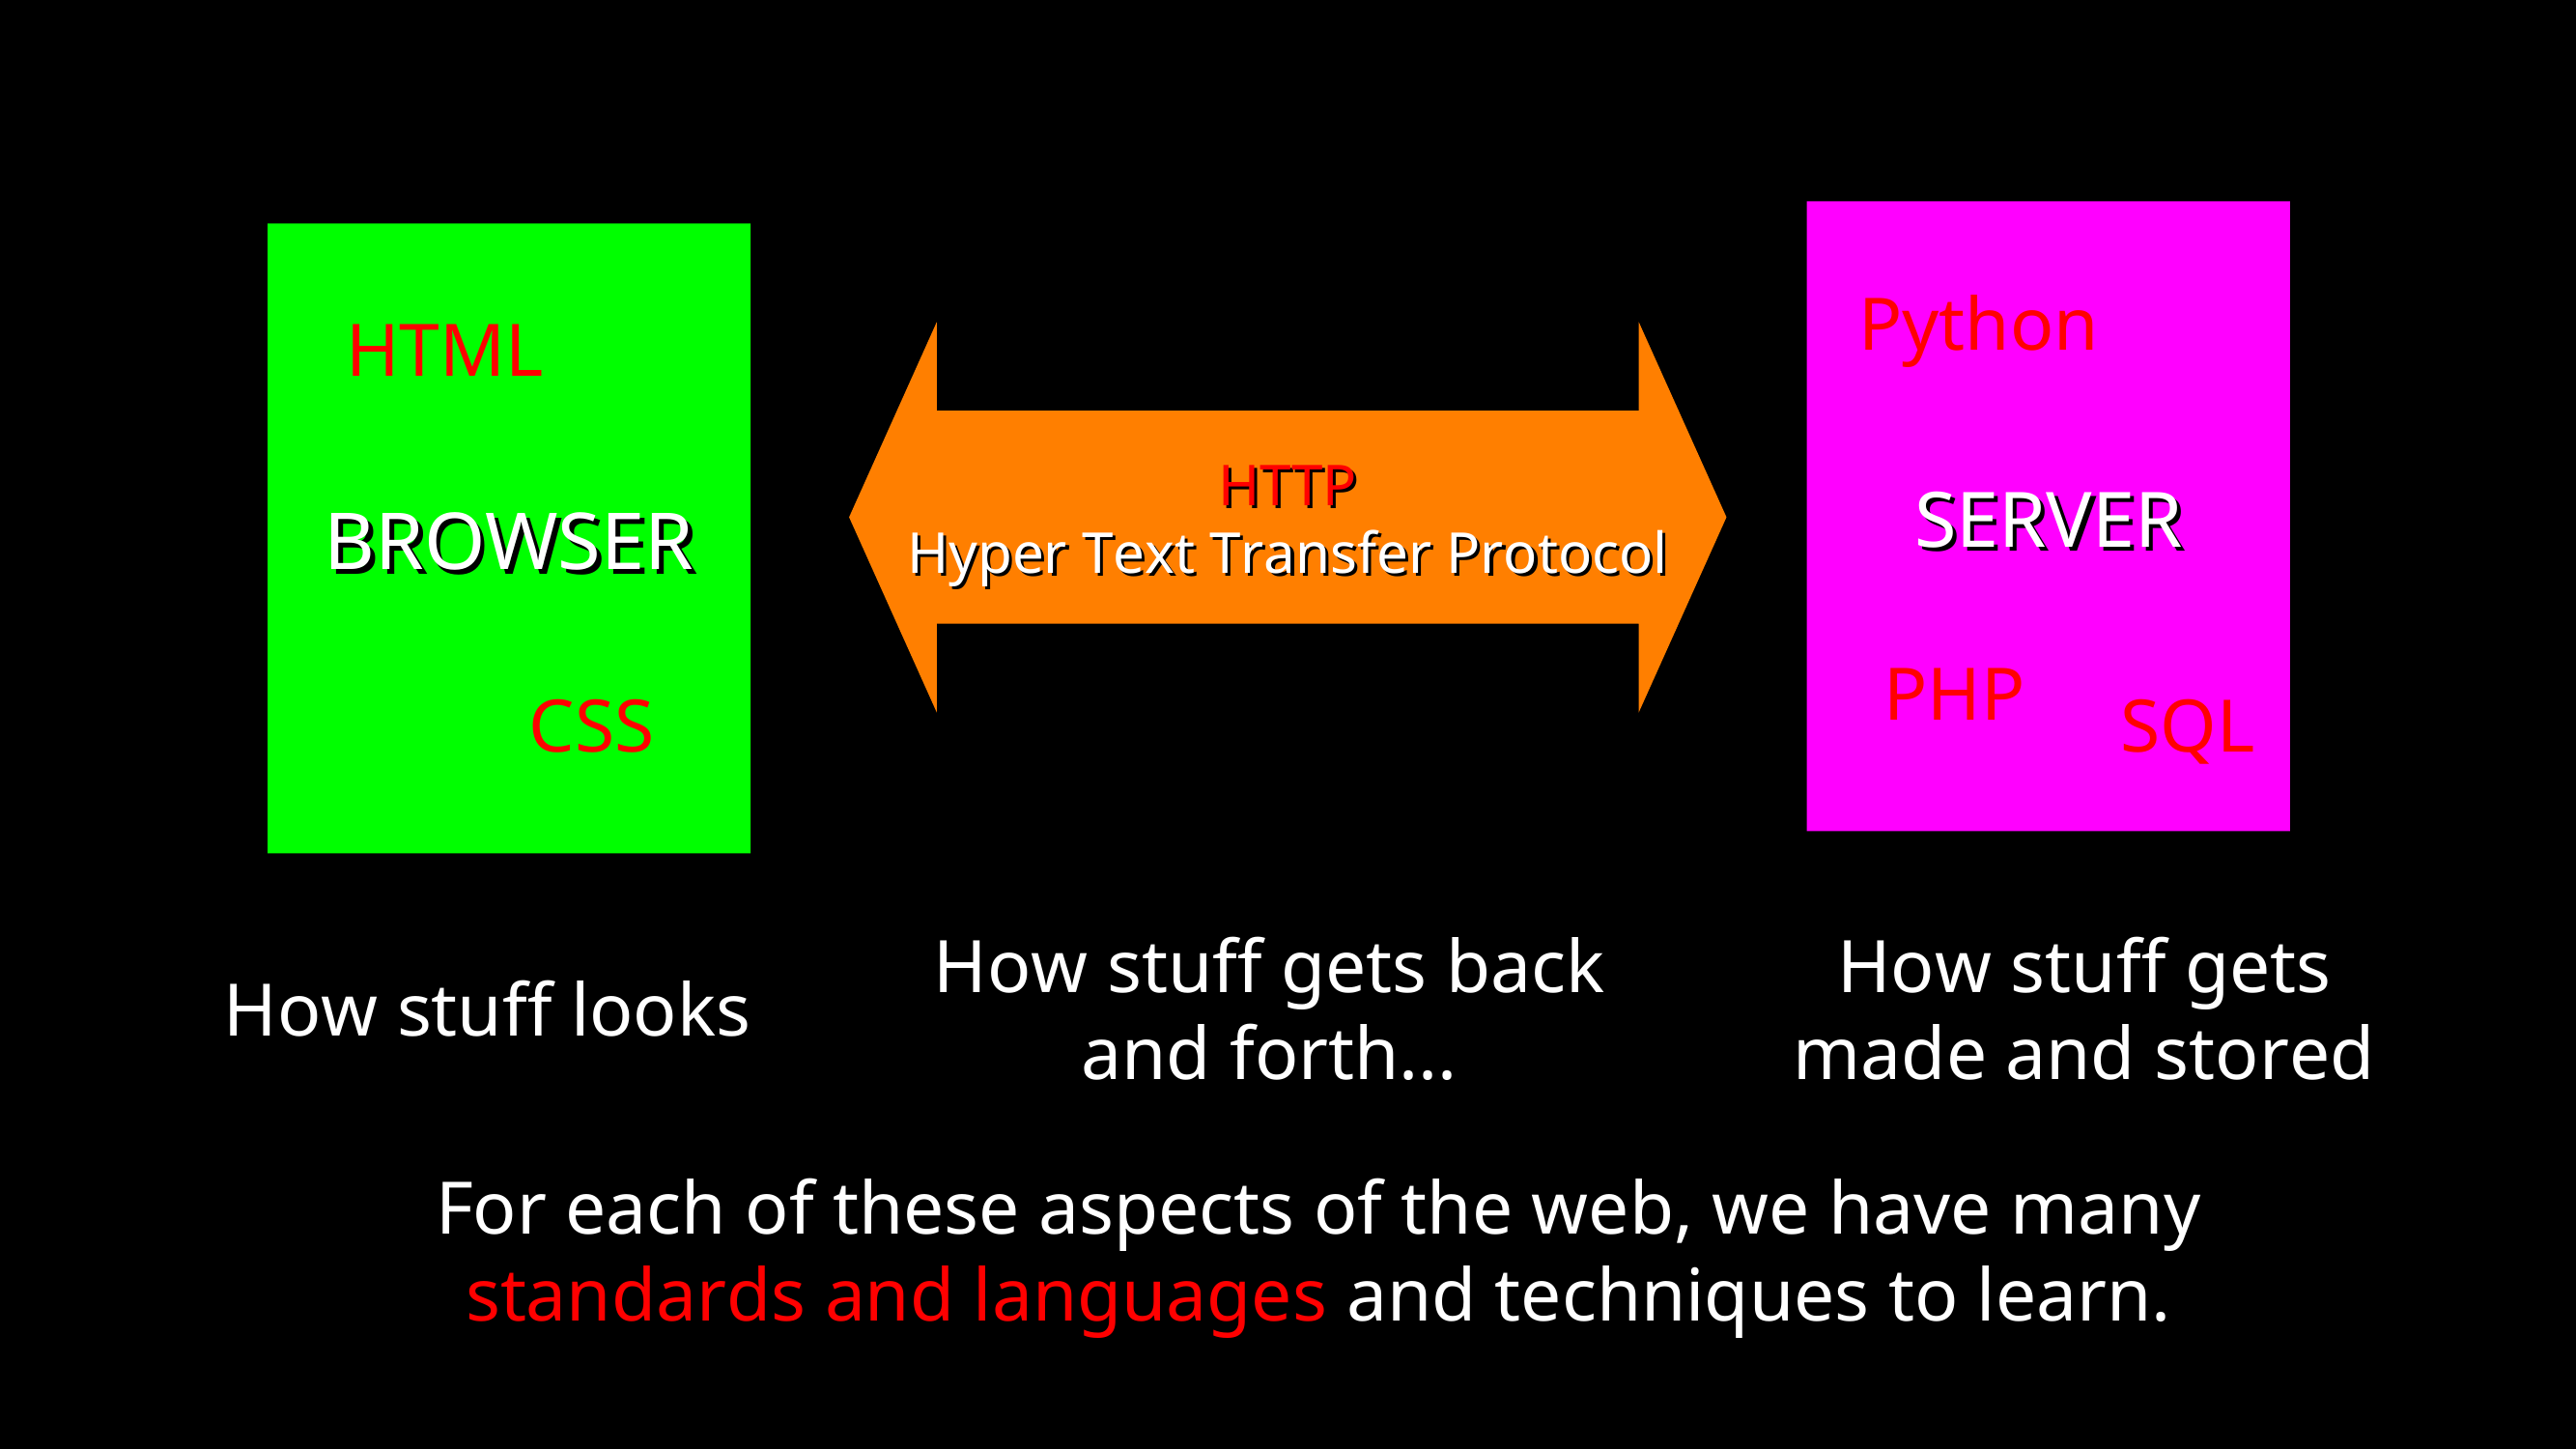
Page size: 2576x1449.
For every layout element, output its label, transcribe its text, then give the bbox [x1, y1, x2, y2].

text_box HTML [346, 303, 545, 391]
text_box HTTP Hyper Text Transfer Protocol [849, 322, 1727, 713]
text_box SQL [2120, 679, 2255, 767]
text_box How stuff looks [223, 963, 751, 1051]
text_box Python [1858, 277, 2099, 365]
text_box How stuff gets made and stored [1744, 916, 2424, 1098]
text_box SERVER [1806, 201, 2290, 832]
text_box PHP [1883, 647, 2025, 735]
text_box BROWSER [268, 223, 751, 854]
text_box For each of these aspects of the web, we have many standards and languages and techniques to learn. [402, 1157, 2236, 1340]
text_box CSS [528, 679, 655, 767]
text_box How stuff gets back and forth... [930, 916, 1609, 1098]
